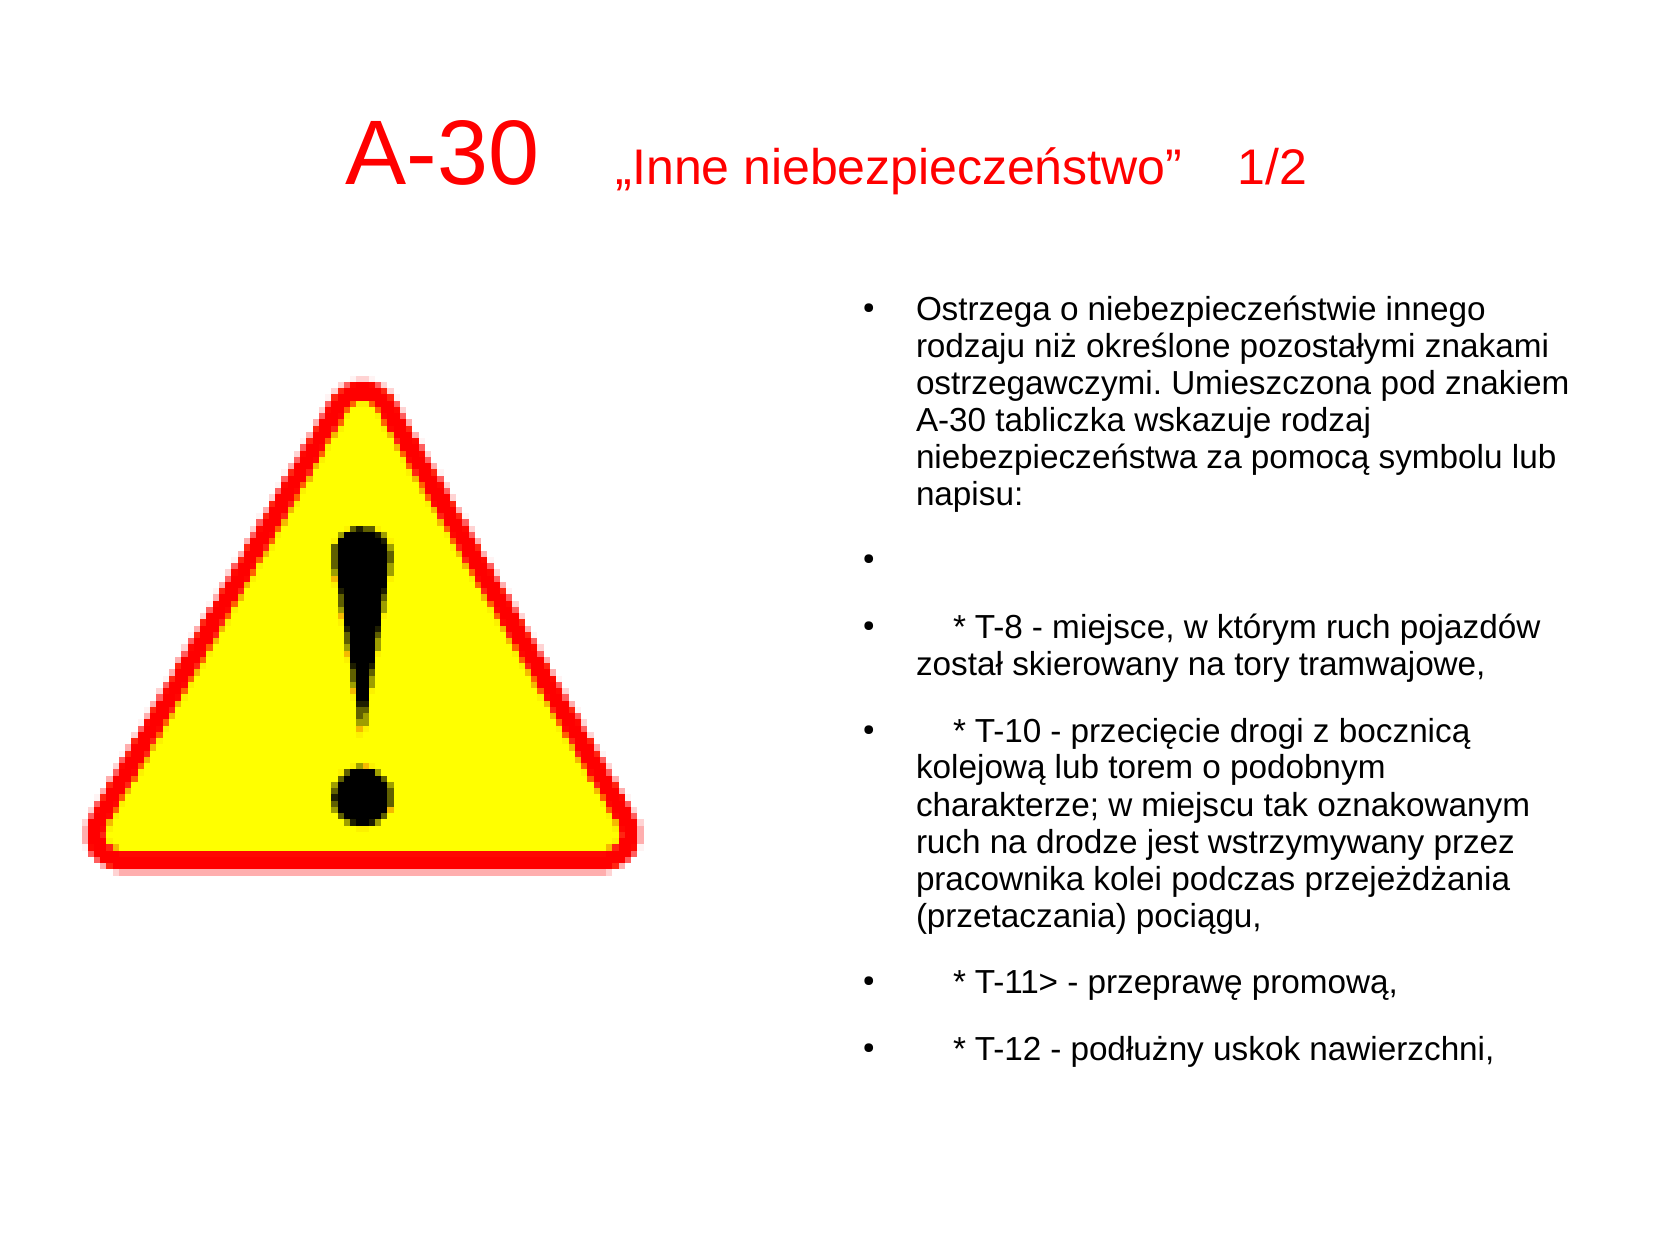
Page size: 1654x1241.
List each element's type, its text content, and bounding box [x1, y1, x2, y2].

list Ostrzega o niebezpieczeństwie innego rodzaju niż określone pozostałymi znakami ostrzegawczymi. Umieszczona pod znakiem A-30 tabliczka wskazuje rodzaj niebezpieczeństwa za pomocą symbolu lub napisu: * T-8 - miejsce, w którym ruch pojazdów został skierowany na tory tramwajowe, * T-10 - przecięcie drogi z bocznicą kolejową lub torem o podobnym charakterze; w miejscu tak oznakowanym ruch na drodze jest wstrzymywany przez pracownika kolei podczas przejeżdżania (przetaczania) pociągu, * T-11> - przeprawę promową, * T-12 - podłużny uskok nawierzchni, [845, 290, 1572, 1094]
title A-30 „Inne niebezpieczeństwo” 1/2 [82, 56, 1571, 250]
picture [82, 376, 644, 876]
